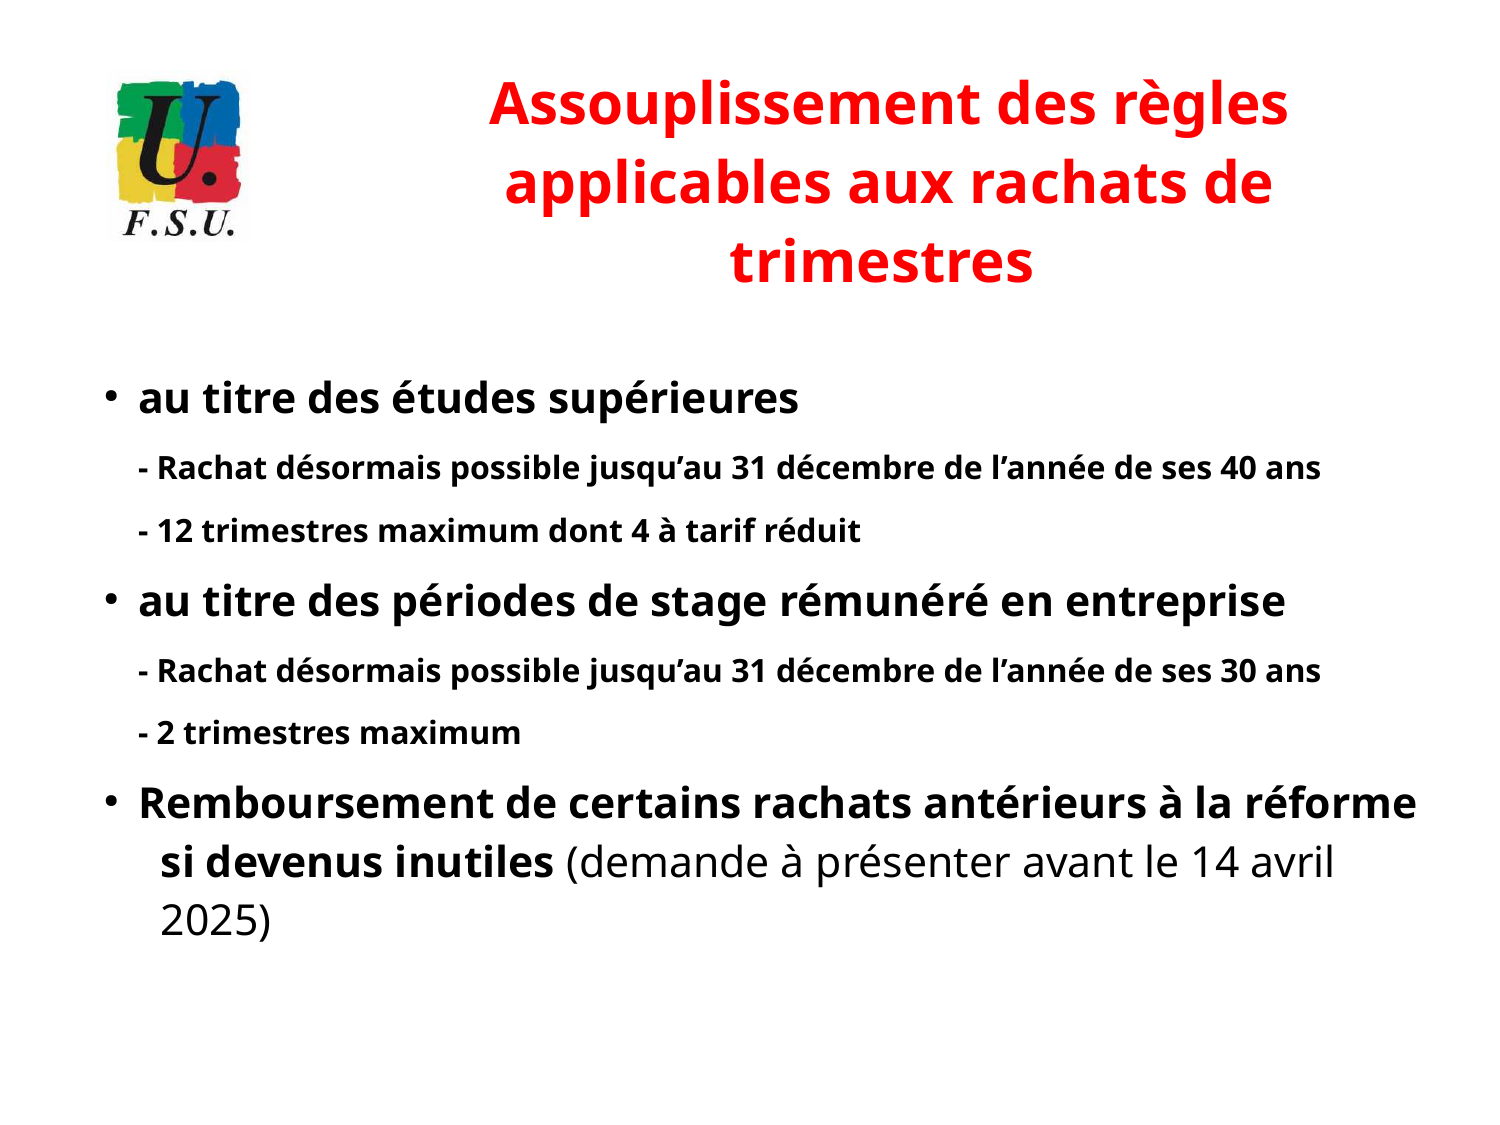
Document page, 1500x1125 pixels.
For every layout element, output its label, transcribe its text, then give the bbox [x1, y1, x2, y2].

picture [106, 70, 250, 242]
list au titre des études supérieures - Rachat désormais possible jusqu’au 31 décembre de l’année de ses 40 ans - 12 trimestres maximum dont 4 à tarif réduit au titre des périodes de stage rémunéré en entreprise - Rachat désormais possible jusqu’au 31 décembre de l’année de ses 30 ans - 2 trimestres maximum Remboursement de certains rachats antérieurs à la réforme si devenus inutiles (demande à présenter avant le 14 avril 2025) [92, 298, 1443, 952]
title Assouplissement des règles applicables aux rachats de trimestres [283, 59, 1425, 298]
